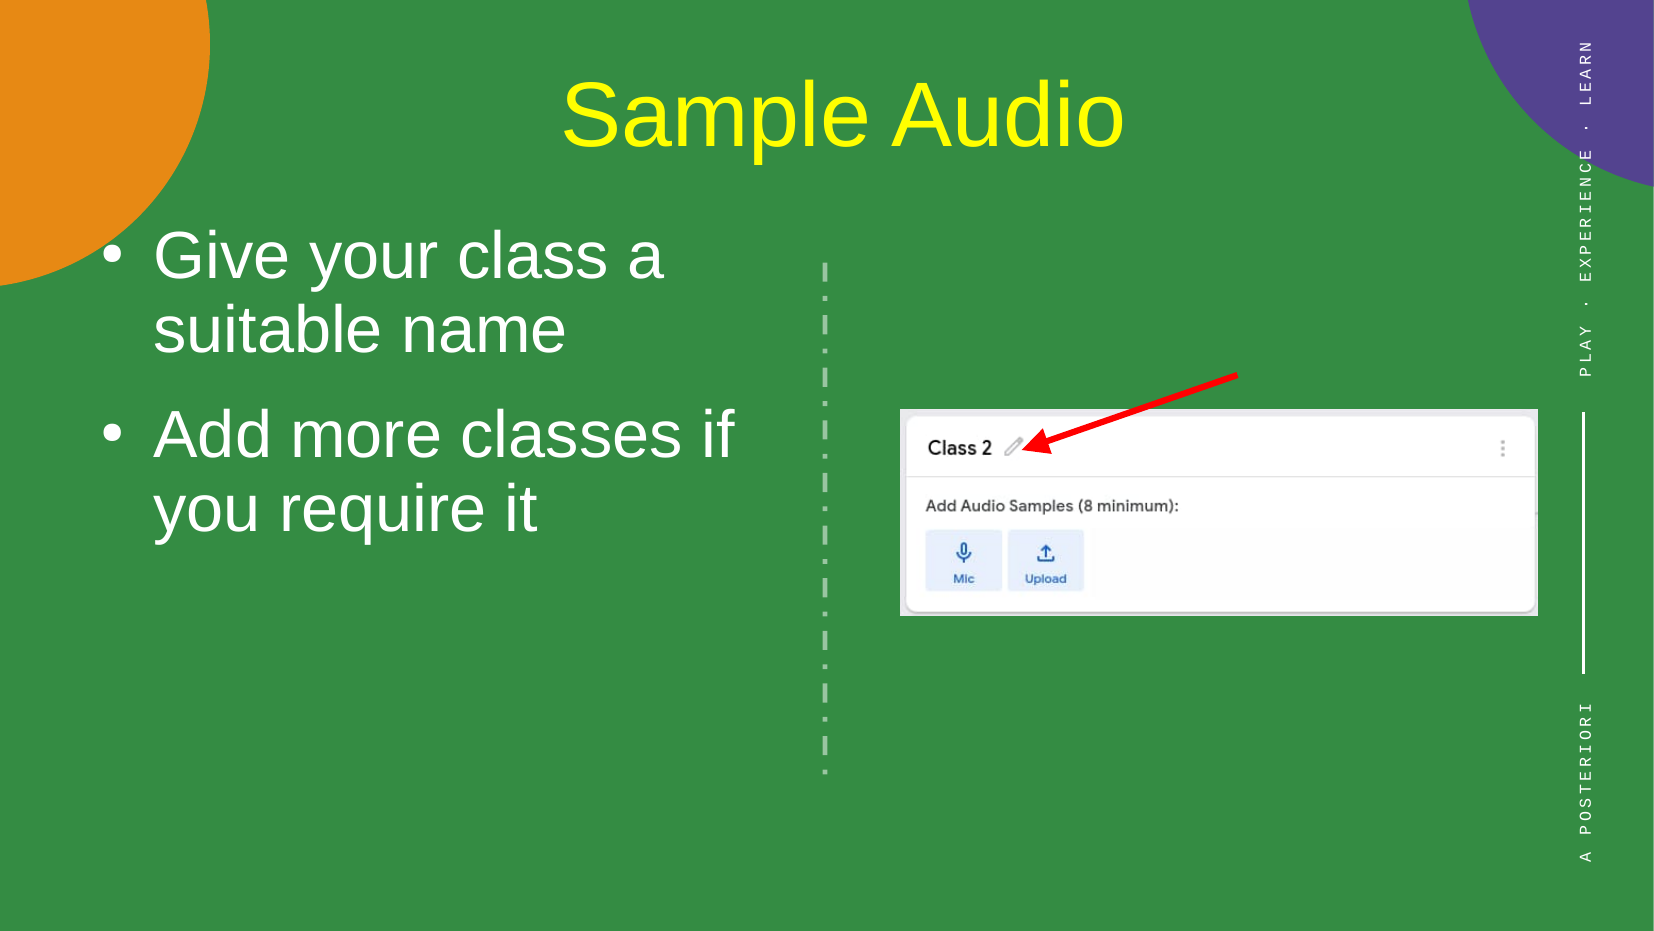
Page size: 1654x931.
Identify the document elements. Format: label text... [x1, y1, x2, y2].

picture [900, 409, 1538, 616]
list Give your class a suitable name Add more classes if you require it [82, 217, 788, 758]
title Sample Audio [187, 37, 1501, 193]
